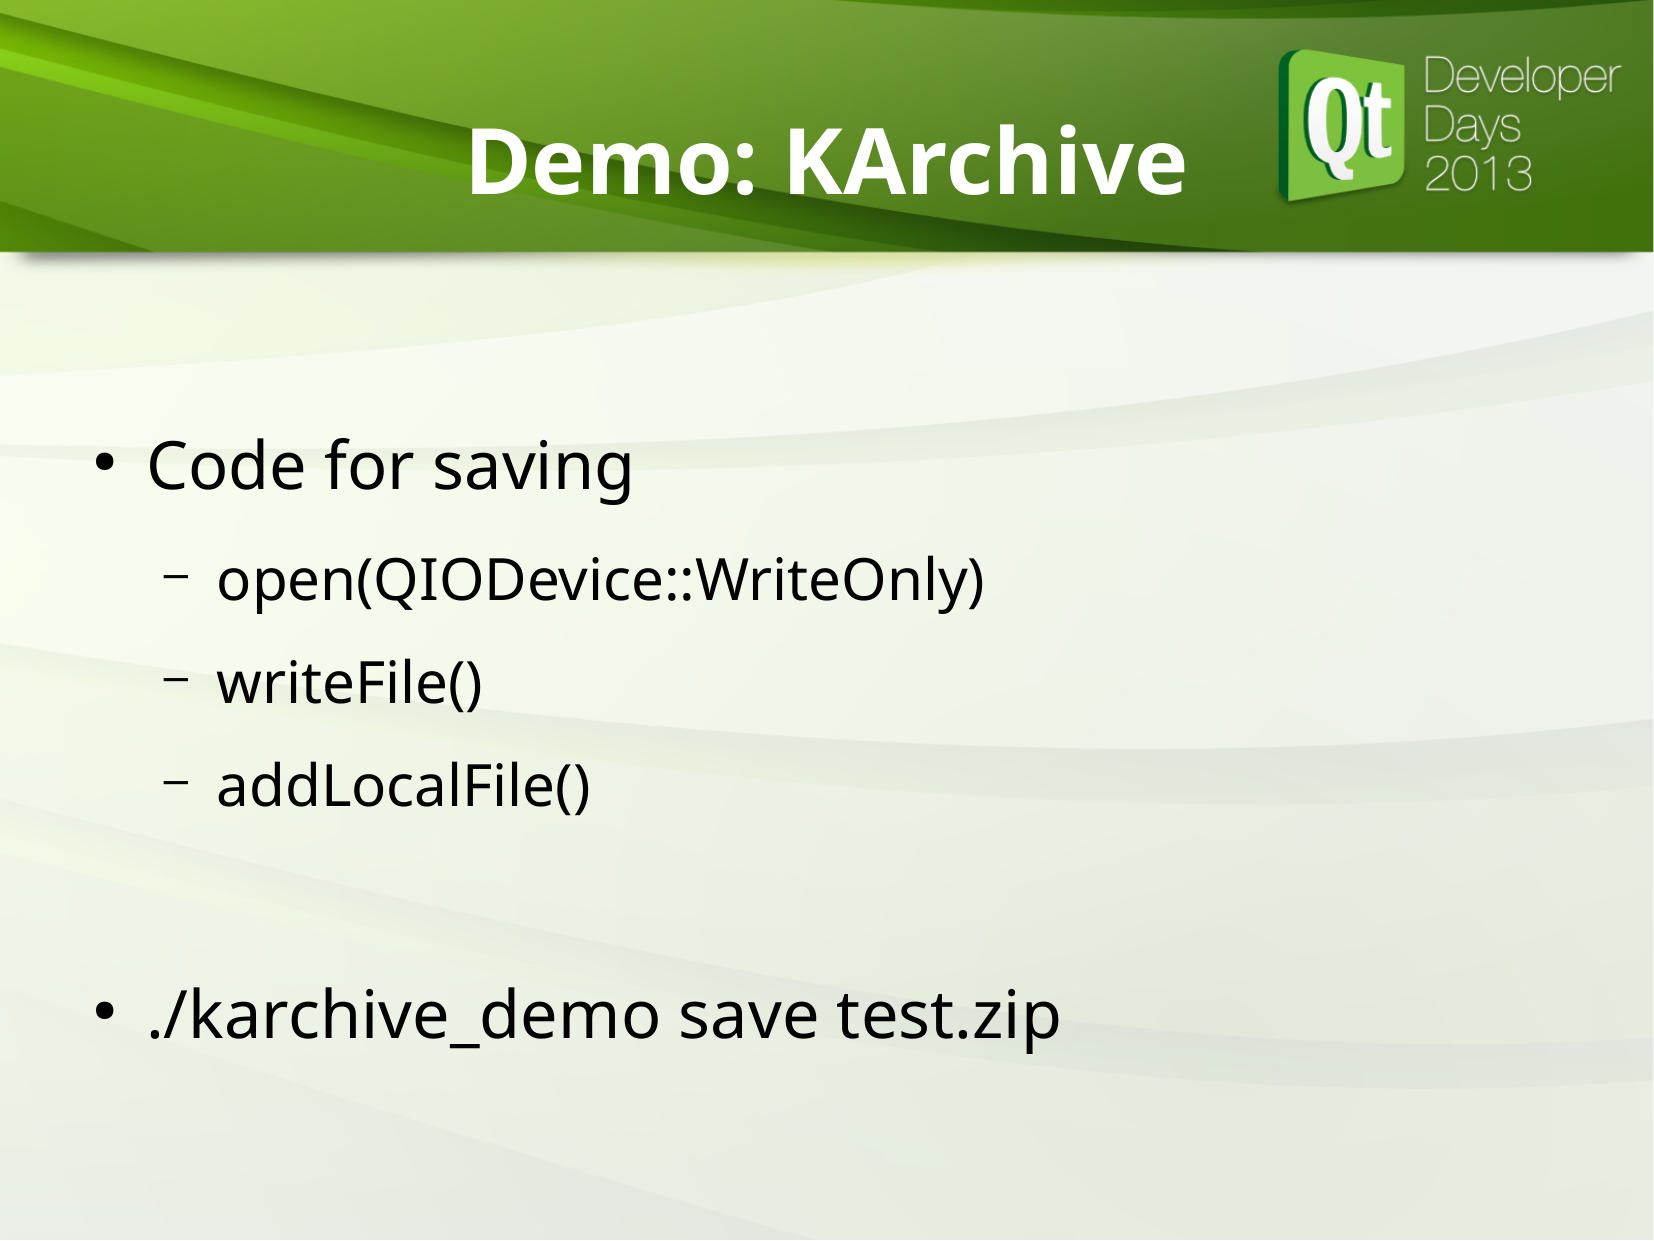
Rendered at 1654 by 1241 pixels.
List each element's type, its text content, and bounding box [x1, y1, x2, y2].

picture [0, 0, 1654, 1240]
list Code for saving open(QIODevice::WriteOnly) writeFile() addLocalFile() ./karchive_demo save test.zip [75, 297, 1576, 1186]
title Demo: KArchive [82, 55, 1571, 263]
